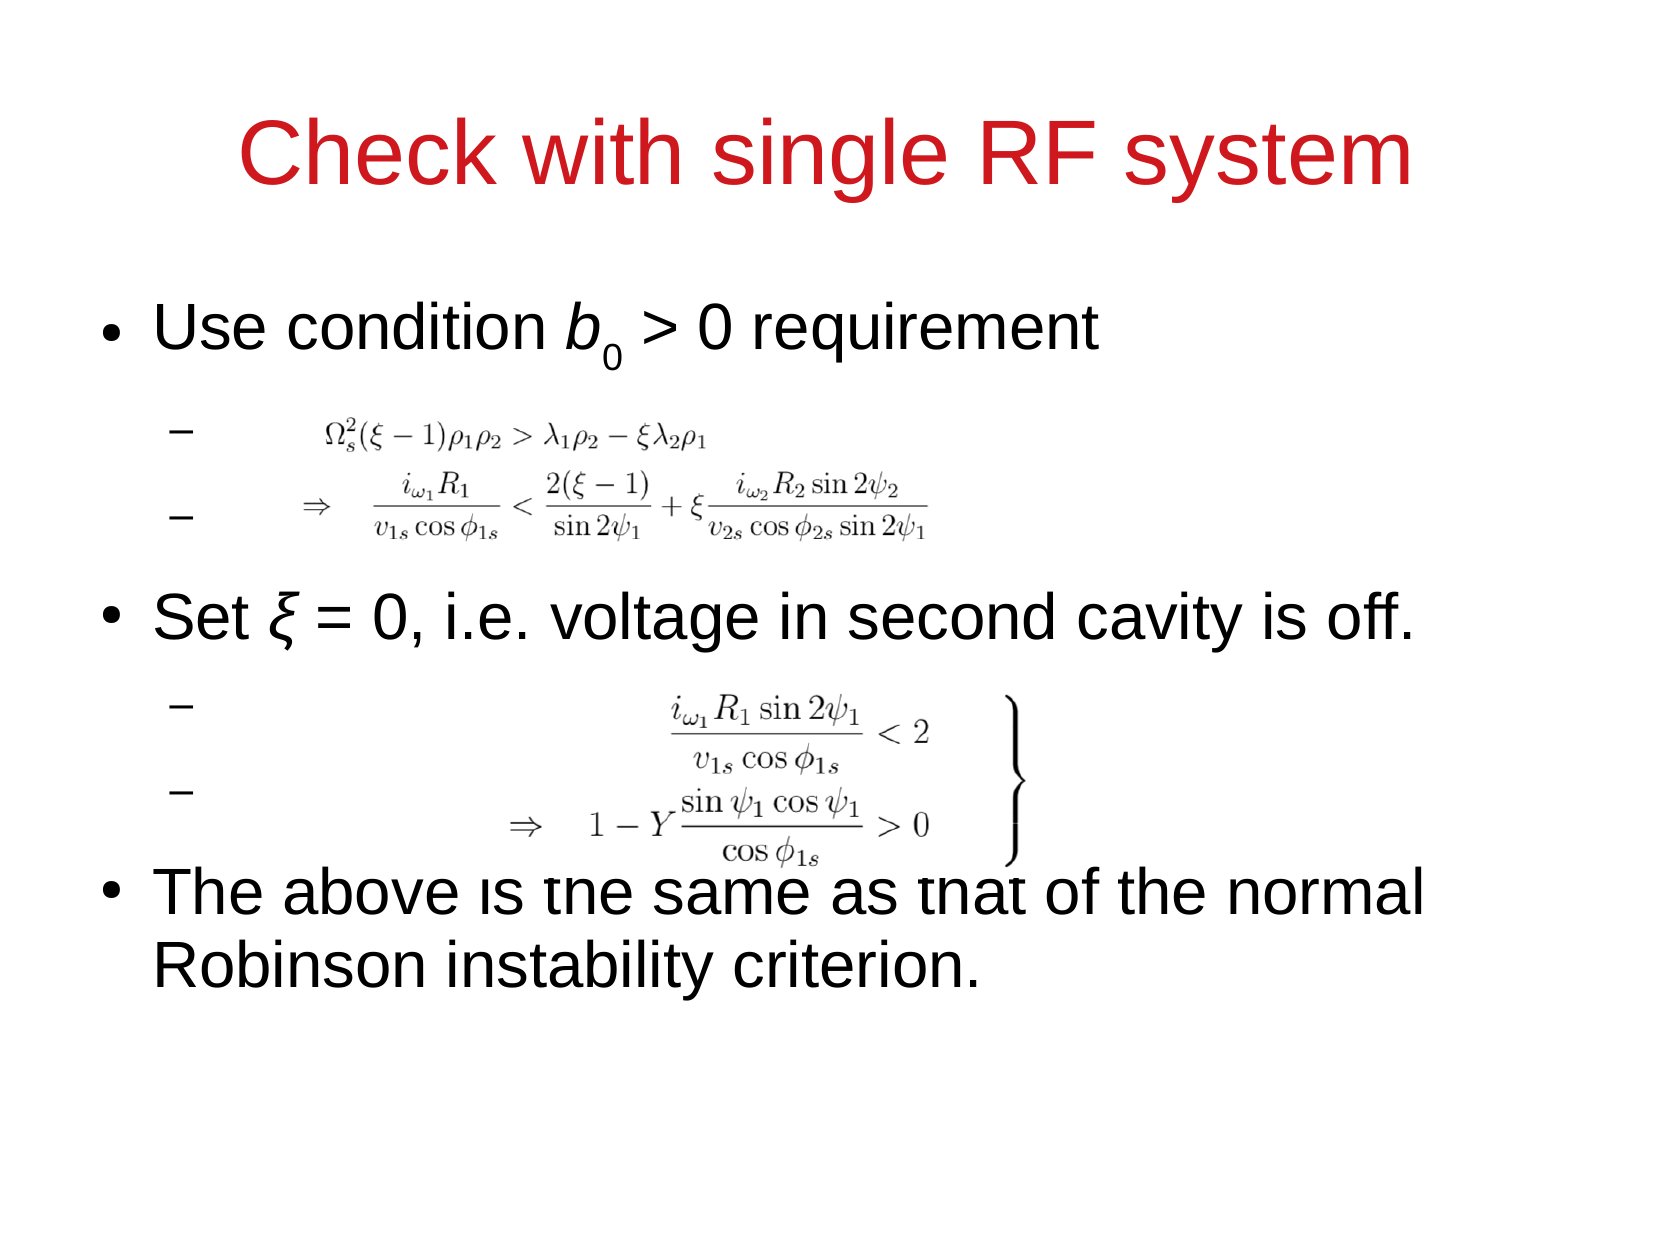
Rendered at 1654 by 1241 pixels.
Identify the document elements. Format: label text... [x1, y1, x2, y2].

title Check with single RF system [82, 49, 1571, 257]
picture [479, 677, 1036, 878]
picture [251, 393, 942, 558]
list Use condition b0 > 0 requirement Set ξ = 0, i.e. voltage in second cavity is off. The above is the same as that of the normal Robinson instability criterion. [82, 290, 1571, 1010]
